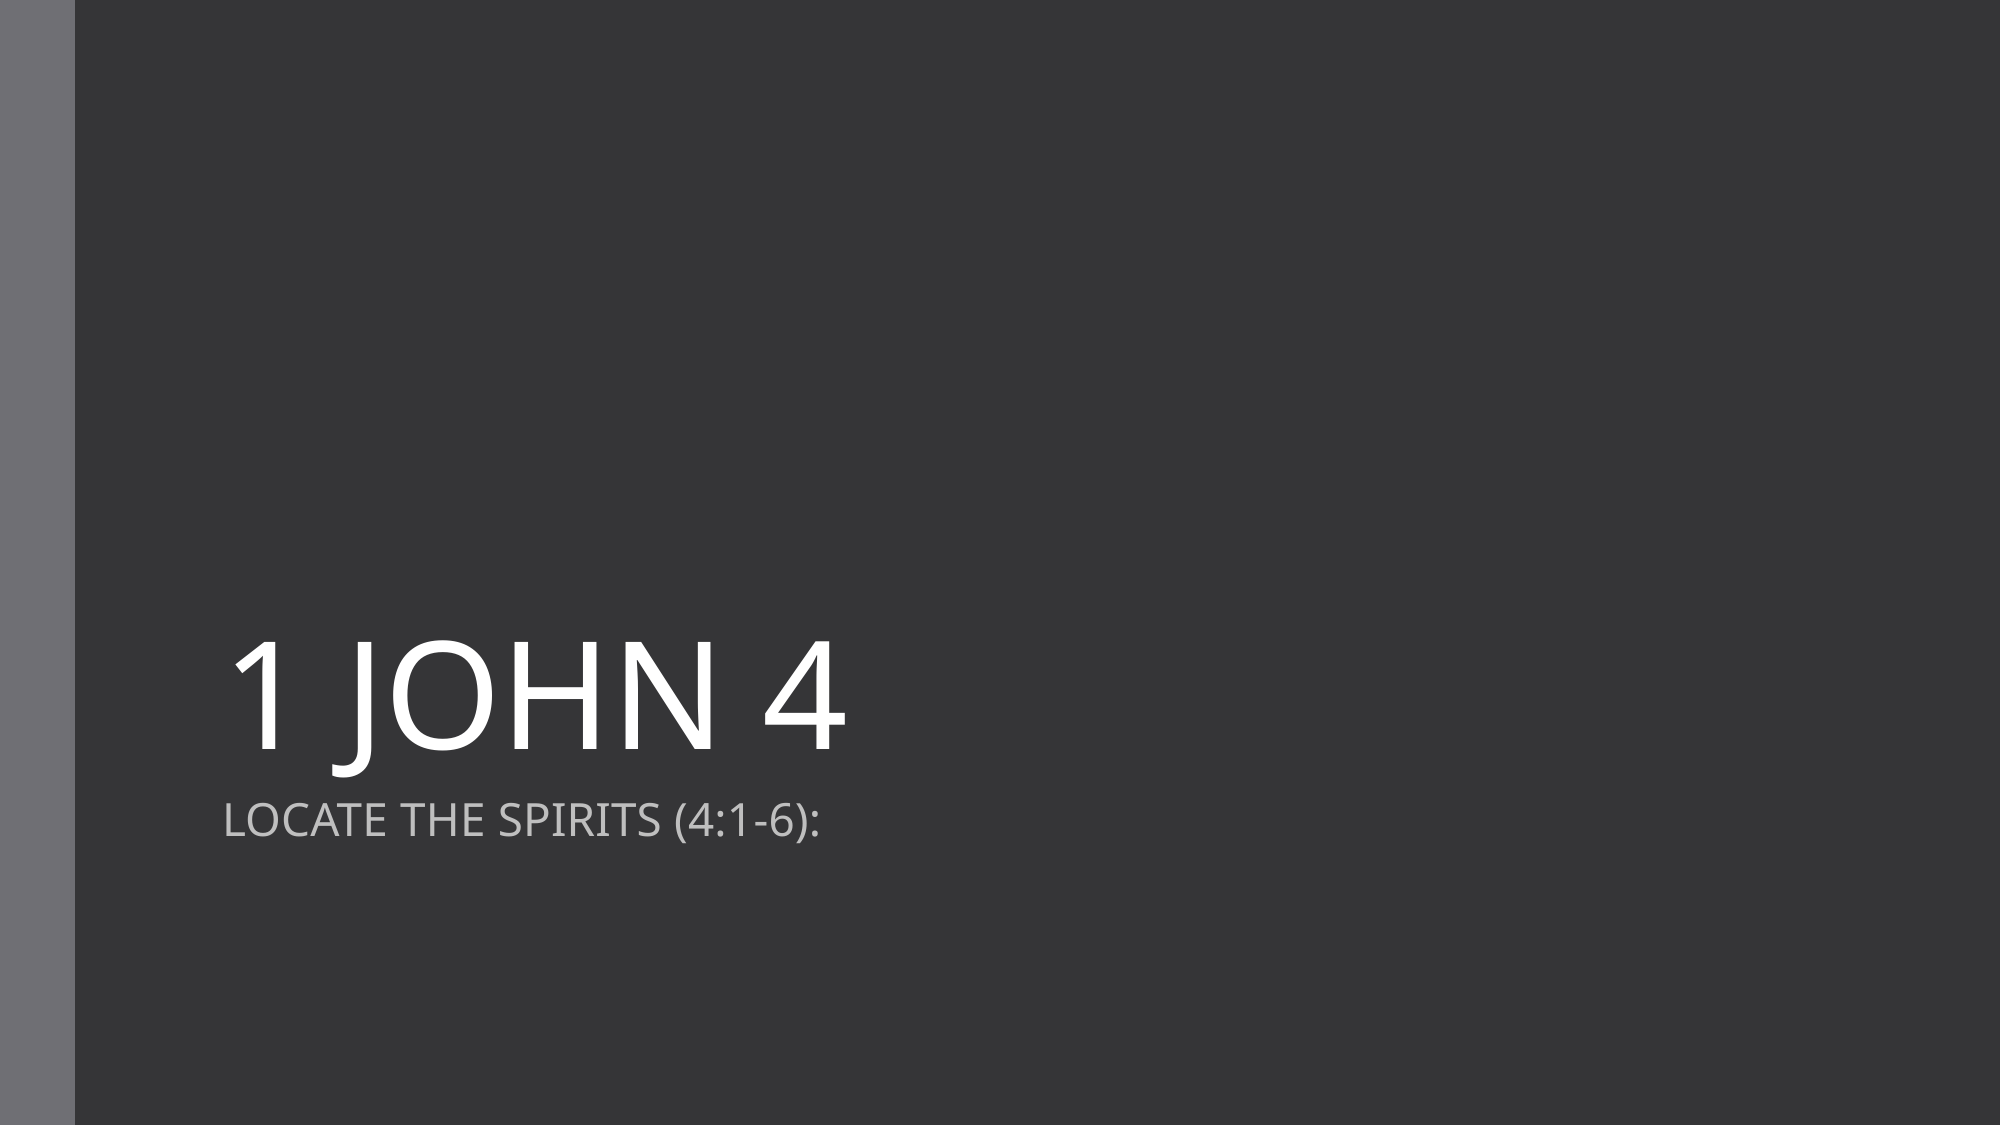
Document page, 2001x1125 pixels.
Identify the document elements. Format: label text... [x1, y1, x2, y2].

title 1 JOHN 4 [206, 124, 1752, 787]
subtitle LOCATE THE SPIRITS (4:1-6): [206, 787, 1752, 1066]
